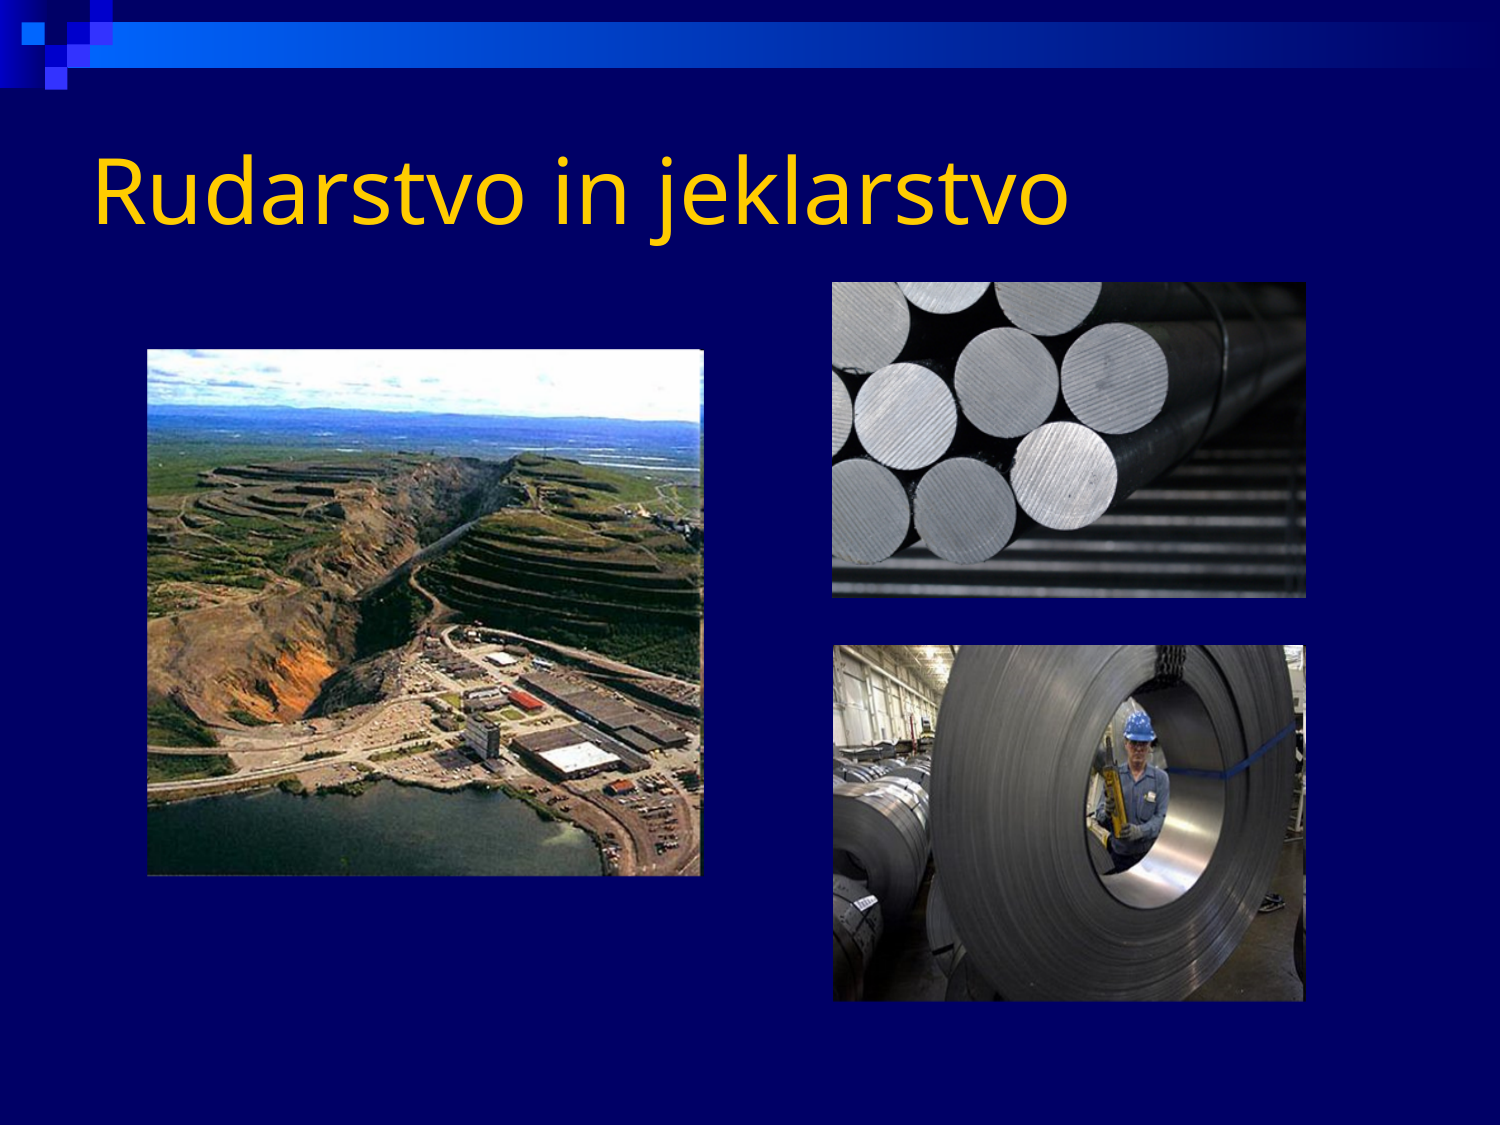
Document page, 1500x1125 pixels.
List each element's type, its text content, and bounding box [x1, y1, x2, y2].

picture [147, 349, 704, 877]
picture [832, 645, 1306, 1002]
picture [832, 282, 1306, 598]
title Rudarstvo in jeklarstvo [75, 75, 1425, 300]
